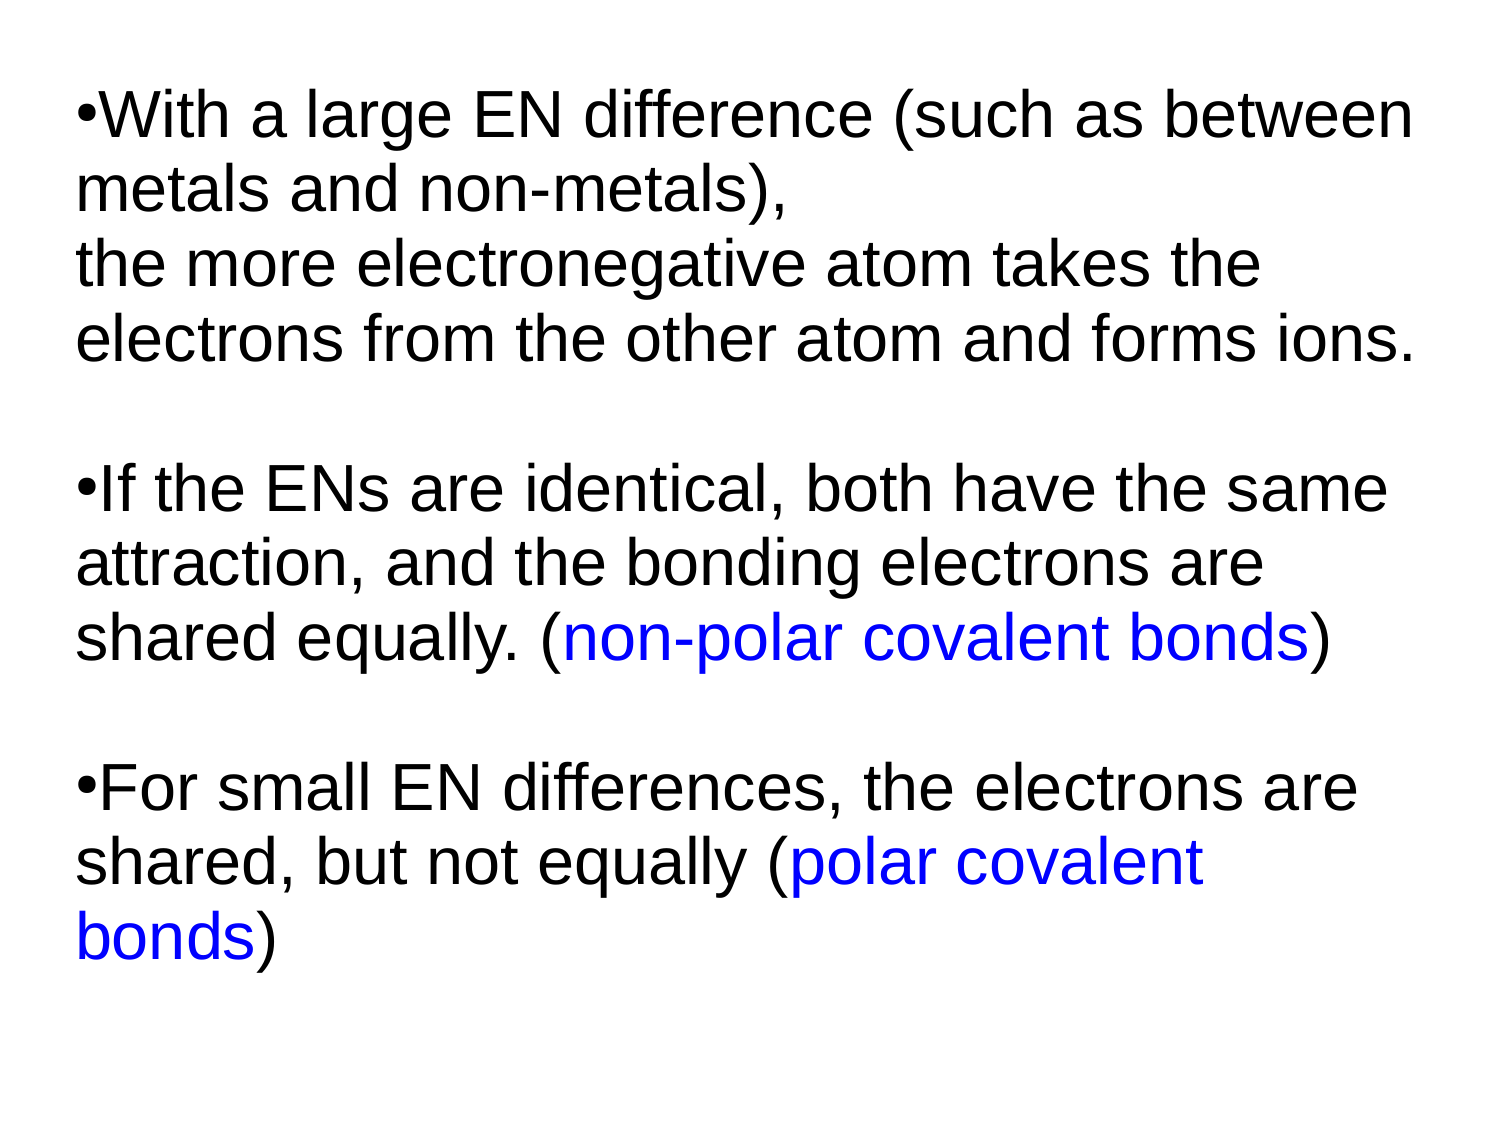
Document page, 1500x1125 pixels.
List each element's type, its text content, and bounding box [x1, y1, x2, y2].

subtitle With a large EN difference (such as between metals and non-metals), the more electronegative atom takes the electrons from the other atom and forms ions. If the ENs are identical, both have the same attraction, and the bonding electrons are shared equally. (non-polar covalent bonds) For small EN differences, the electrons are shared, but not equally (polar covalent bonds) [75, 44, 1425, 1006]
